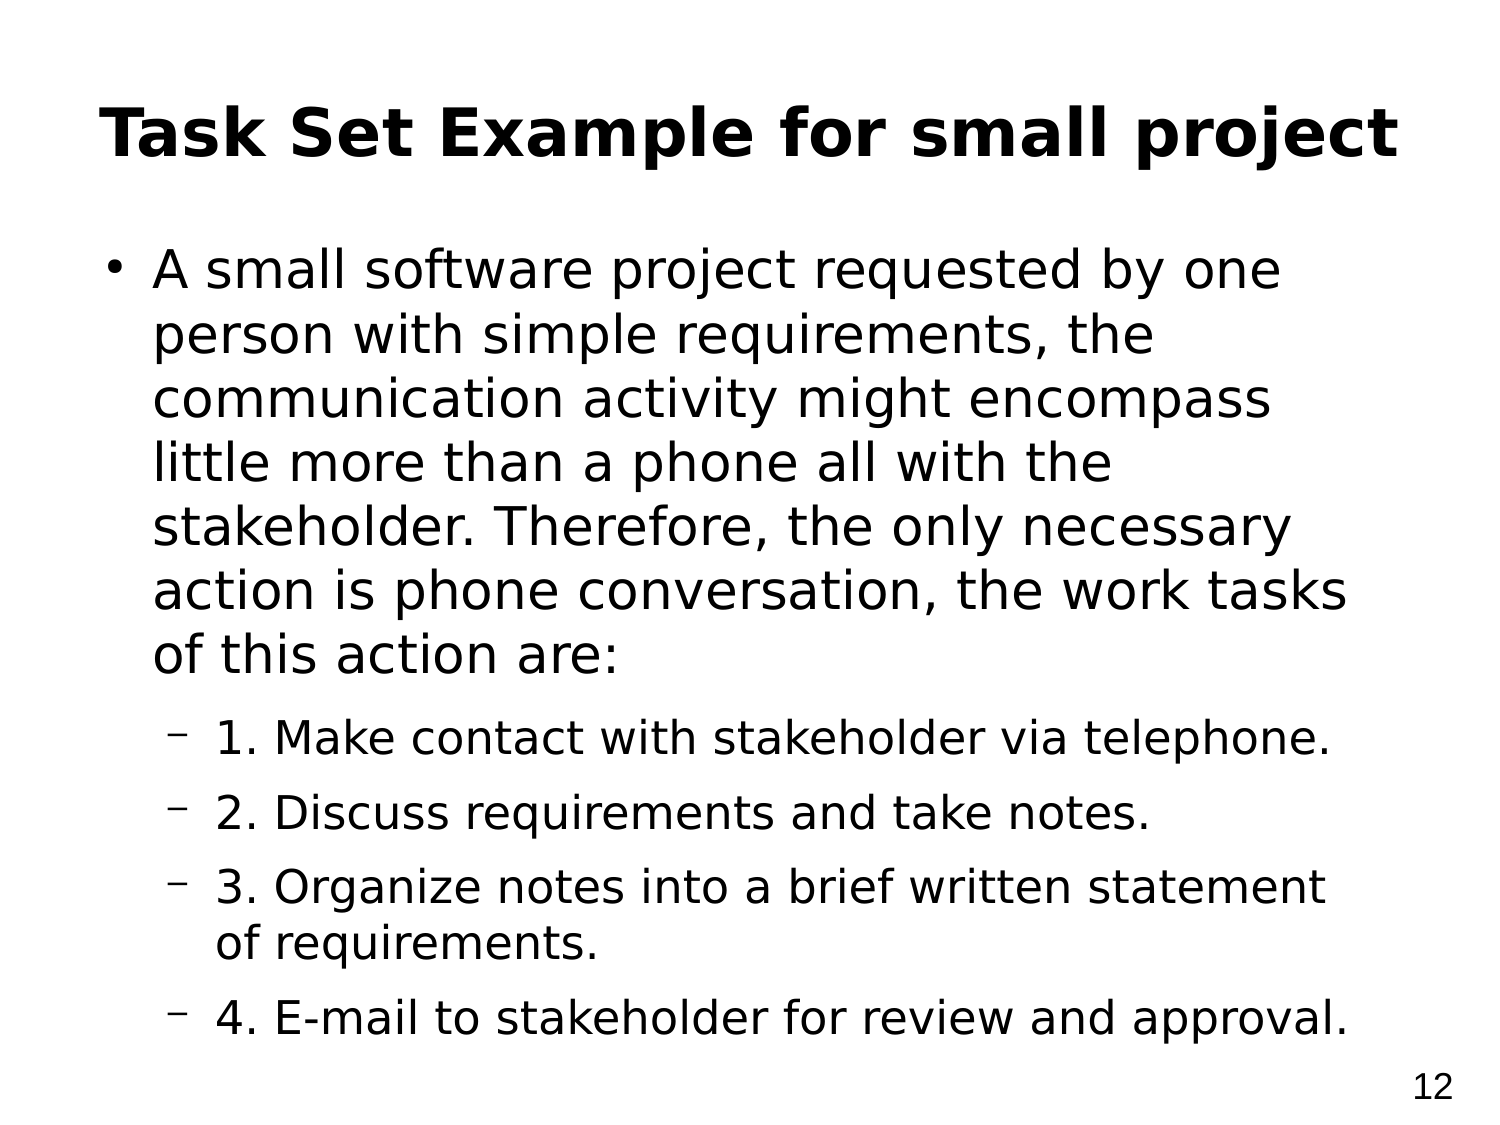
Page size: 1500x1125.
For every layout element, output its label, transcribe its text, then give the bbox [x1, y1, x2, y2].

list A small software project requested by one person with simple requirements, the communication activity might encompass little more than a phone all with the stakeholder. Therefore, the only necessary action is phone conversation, the work tasks of this action are: 1. Make contact with stakeholder via telephone. 2. Discuss requirements and take notes. 3. Organize notes into a brief written statement of requirements. 4. E-mail to stakeholder for review and approval. [75, 204, 1395, 1075]
title Task Set Example for small project [75, 44, 1425, 177]
